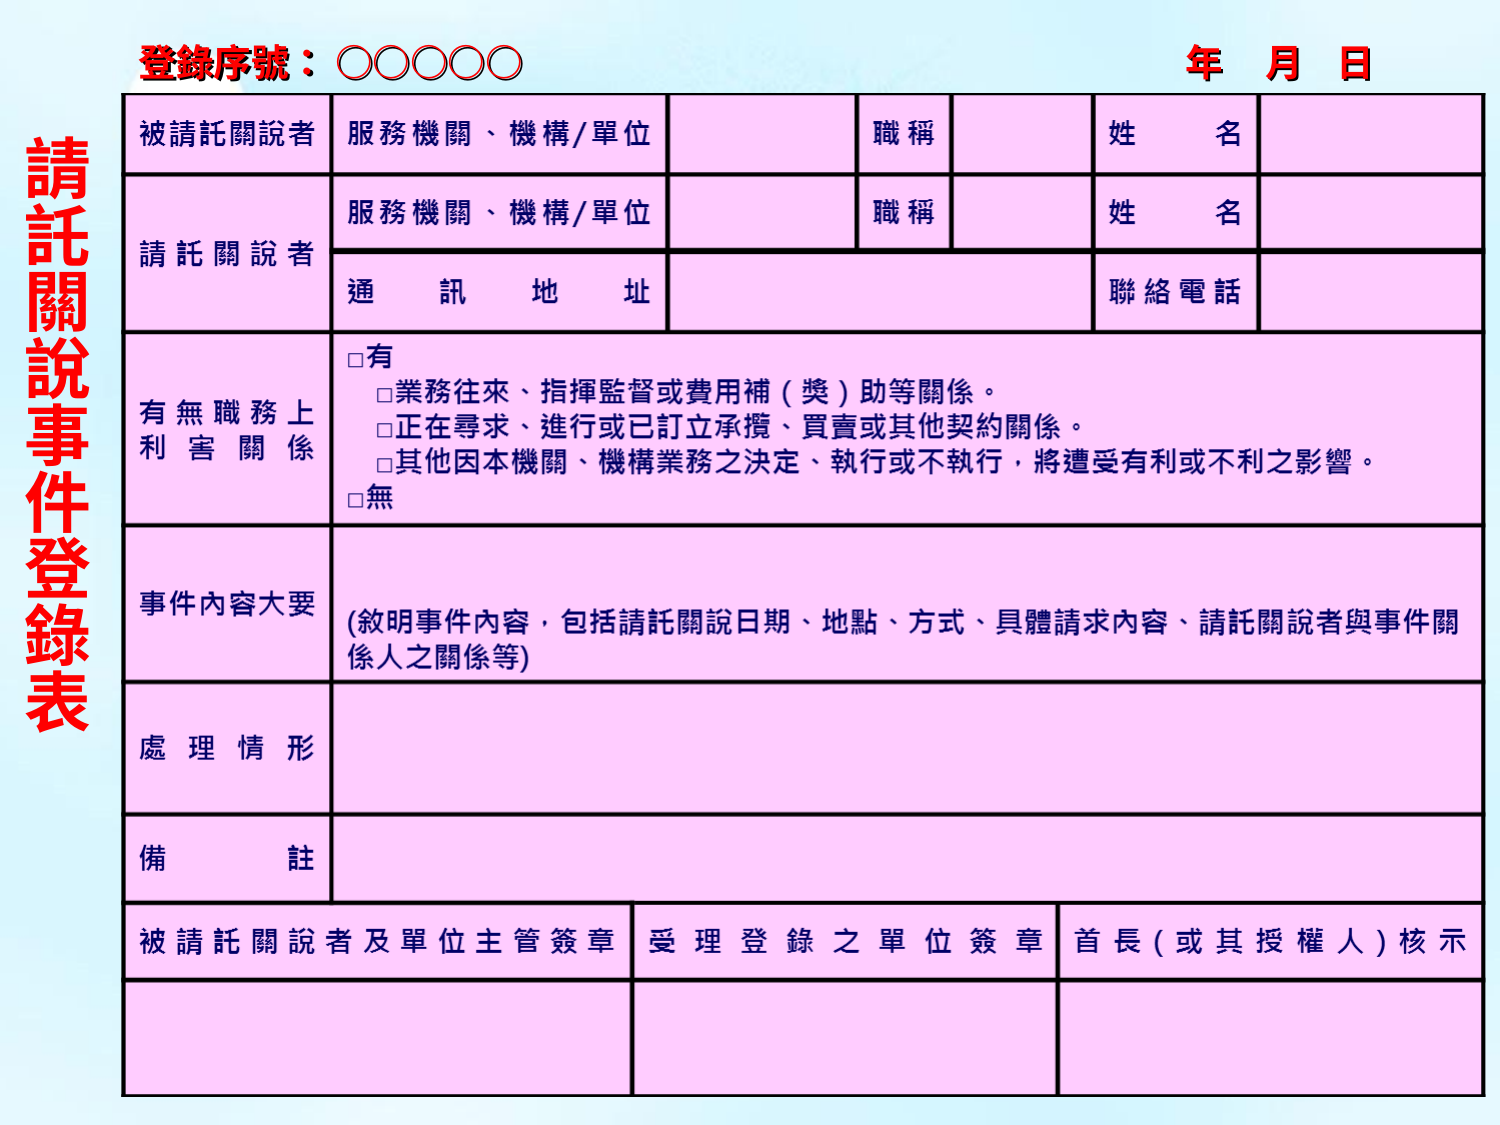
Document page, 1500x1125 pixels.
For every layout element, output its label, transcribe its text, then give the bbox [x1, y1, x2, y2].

text_box 登錄序號： ○○○○○ 年 月 日 [123, 31, 1500, 138]
picture [0, 0, 1500, 1125]
text_box 請託關說事件登錄表 [0, 119, 103, 1006]
